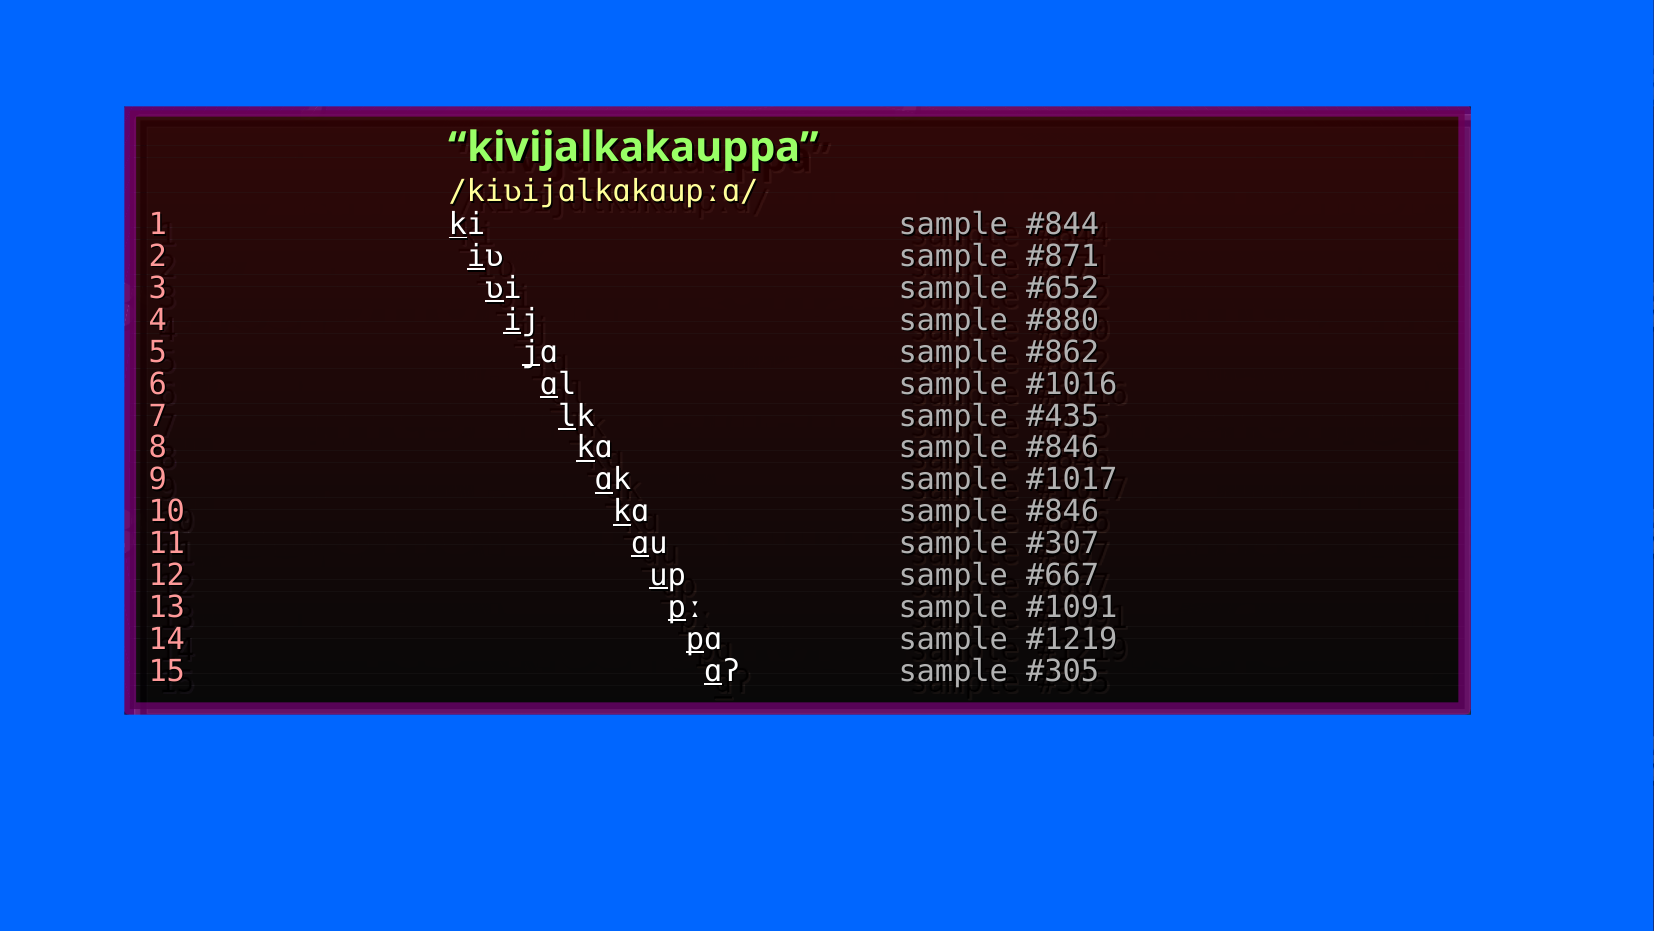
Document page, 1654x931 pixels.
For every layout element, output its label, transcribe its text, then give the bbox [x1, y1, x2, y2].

text_box “kivijalkakauppa” /kiʋijɑlkɑkɑupːɑ/ 1 ki sample #844 2 iʋ sample #871 3 ʋi sample #652 4 ij sample #880 5 jɑ sample #862 6 ɑl sample #1016 7 lk sample #435 8 kɑ sample #846 9 ɑk sample #1017 10 kɑ sample #846 11 ɑu sample #307 12 up sample #667 13 pː sample #1091 14 pɑ sample #1219 15 ɑʔ sample #305 [129, 110, 1465, 709]
text_box [0, 0, 1654, 931]
